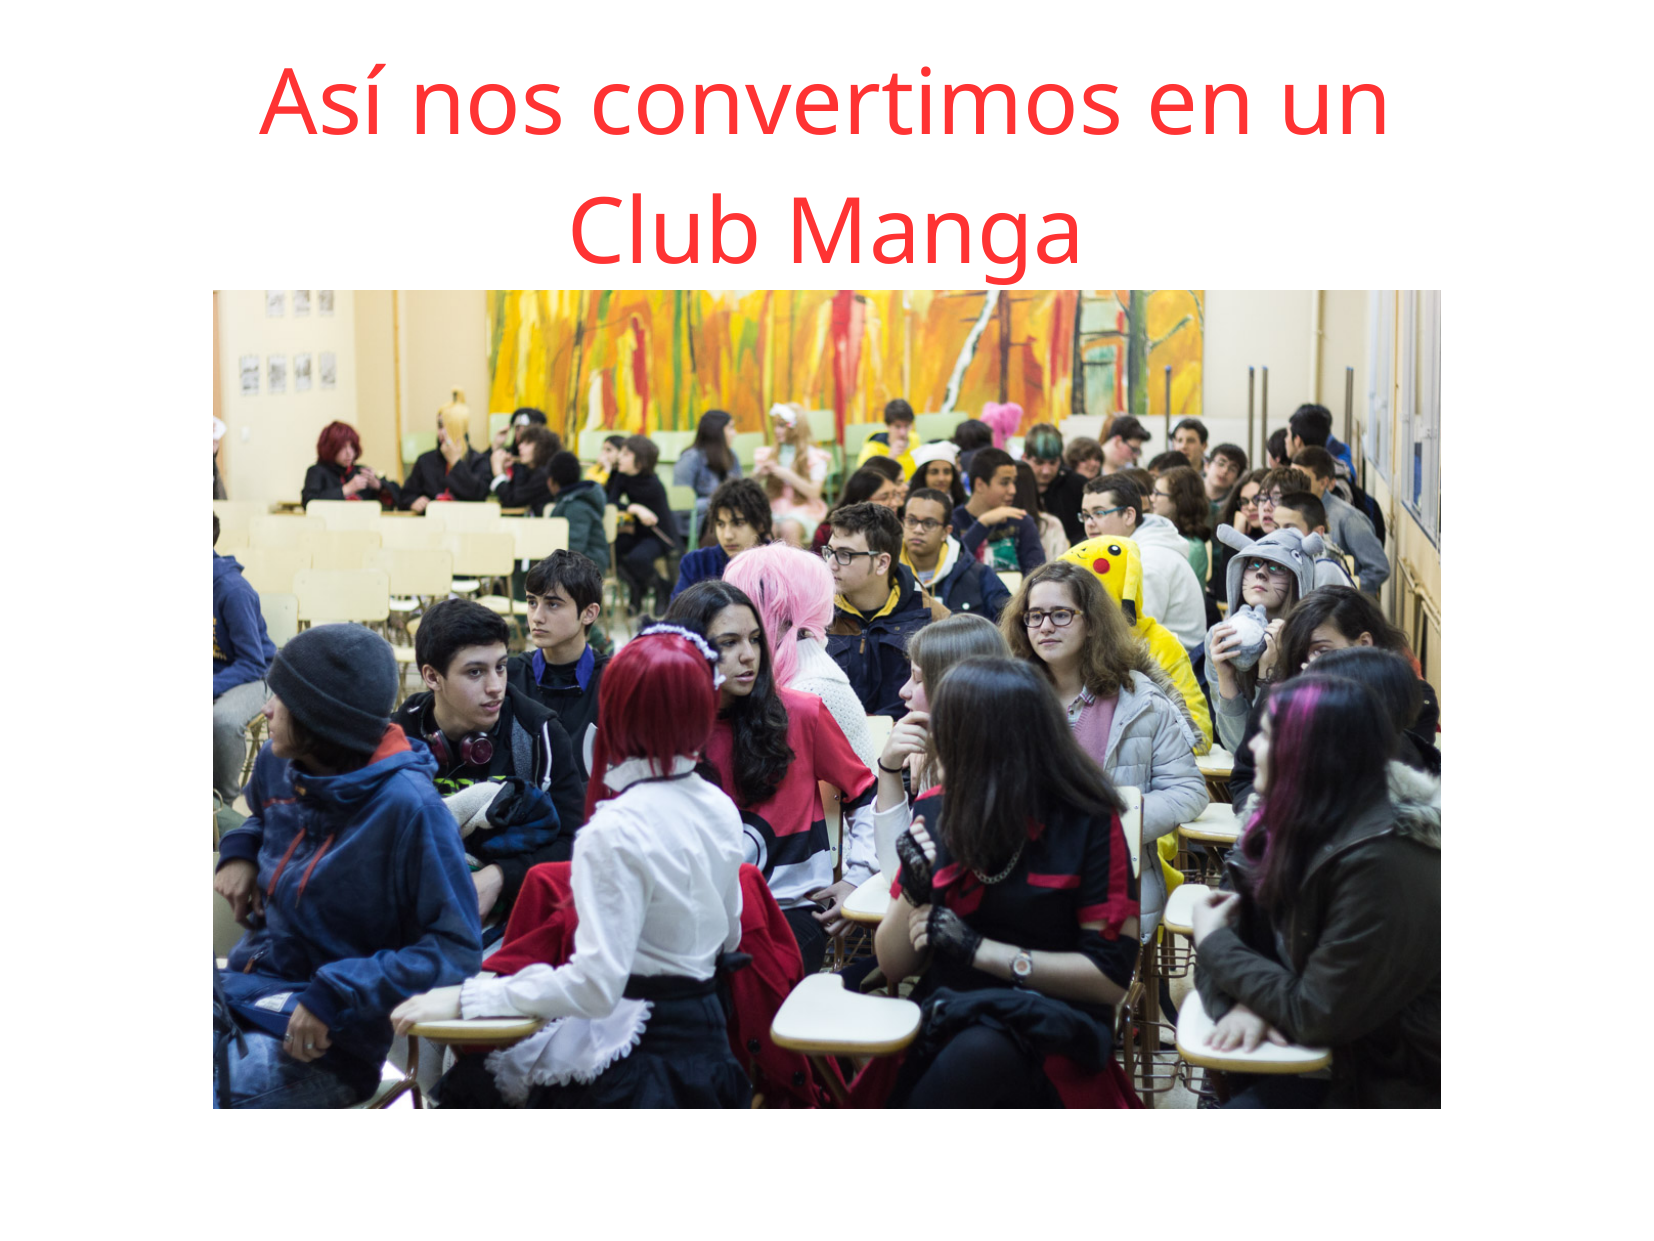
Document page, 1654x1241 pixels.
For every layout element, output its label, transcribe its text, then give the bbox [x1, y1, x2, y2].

title Así nos convertimos en un Club Manga [82, 25, 1571, 281]
picture [213, 290, 1441, 1109]
